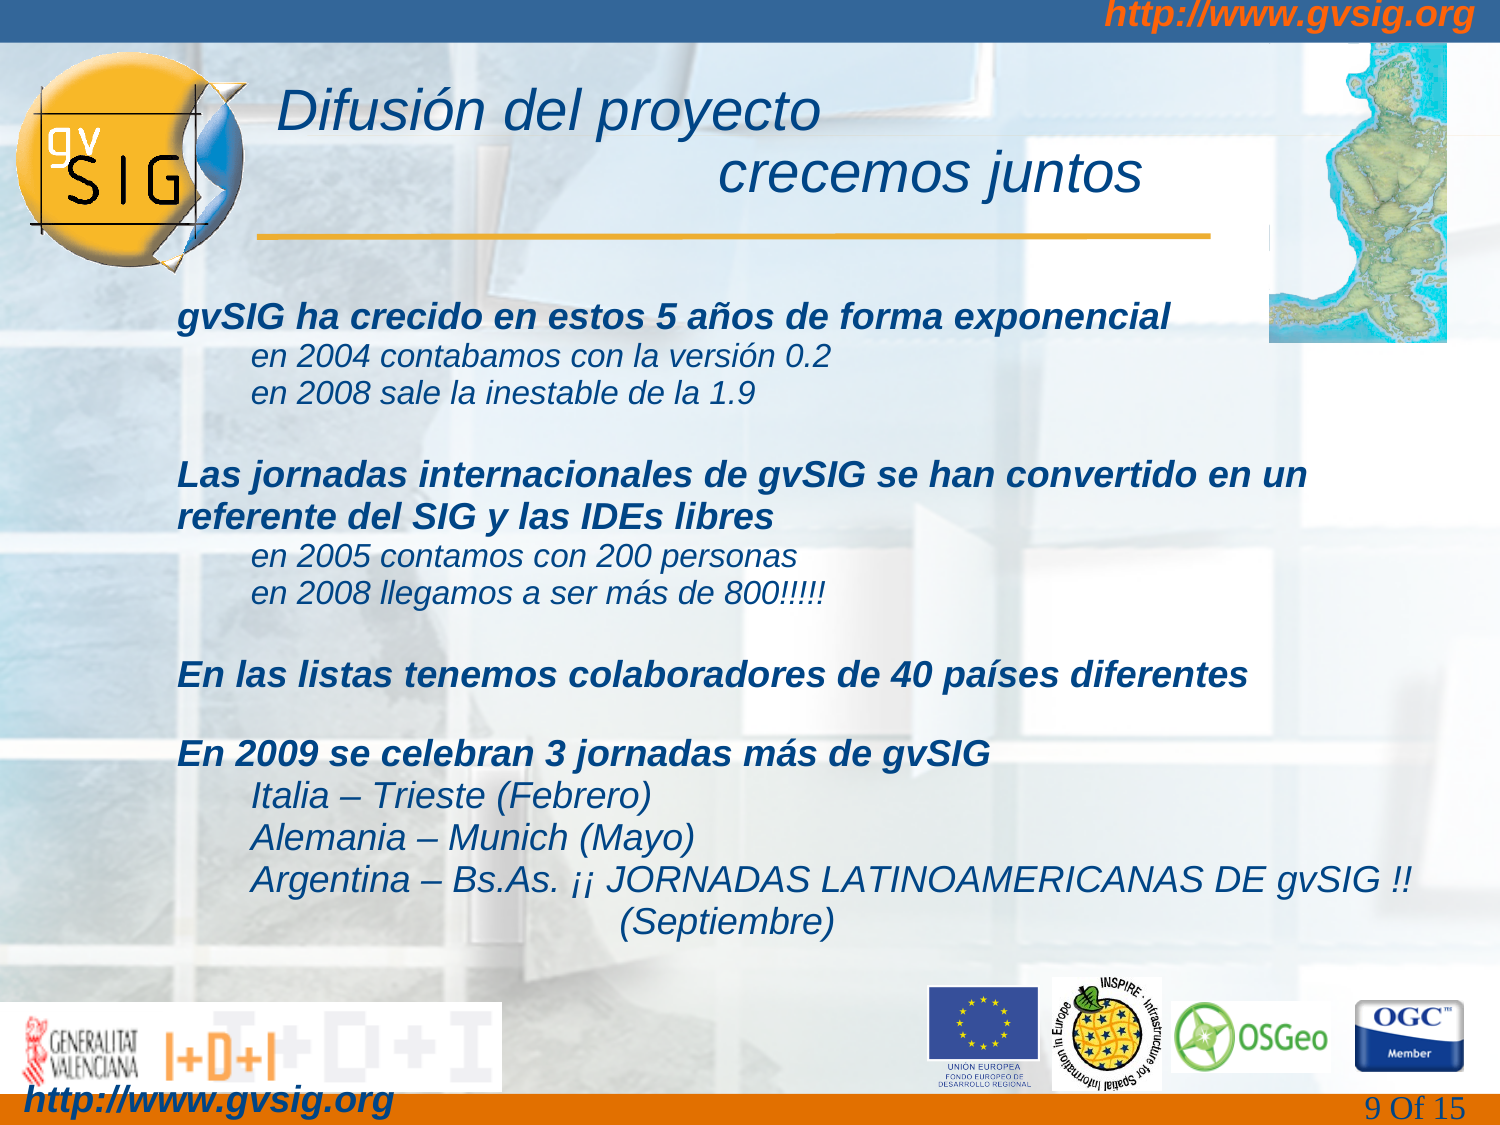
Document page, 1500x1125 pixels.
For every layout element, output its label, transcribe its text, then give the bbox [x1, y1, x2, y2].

picture [11, 49, 249, 276]
picture [0, 1002, 502, 1094]
picture [927, 1073, 1040, 1087]
text_box Difusión del proyecto crecemos juntos [261, 72, 1269, 237]
picture [1269, 43, 1447, 295]
picture [1052, 1073, 1162, 1091]
picture [1447, 1000, 1464, 1072]
text_box gvSIG ha crecido en estos 5 años de forma exponencial en 2004 contabamos con la versión 0.2 en 2008 sale la inestable de la 1.9 Las jornadas internacionales de gvSIG se han convertido en un referente del SIG y las IDEs libres en 2005 contamos con 200 personas en 2008 llegamos a ser más de 800!!!!! En las listas tenemos colaboradores de 40 países diferentes En 2009 se celebran 3 jornadas más de gvSIG Italia – Trieste (Febrero) Alemania – Munich (Mayo) Argentina – Bs.As. ¡¡ JORNADAS LATINOAMERICANAS DE gvSIG !! (Septiembre) [177, 295, 1447, 1073]
